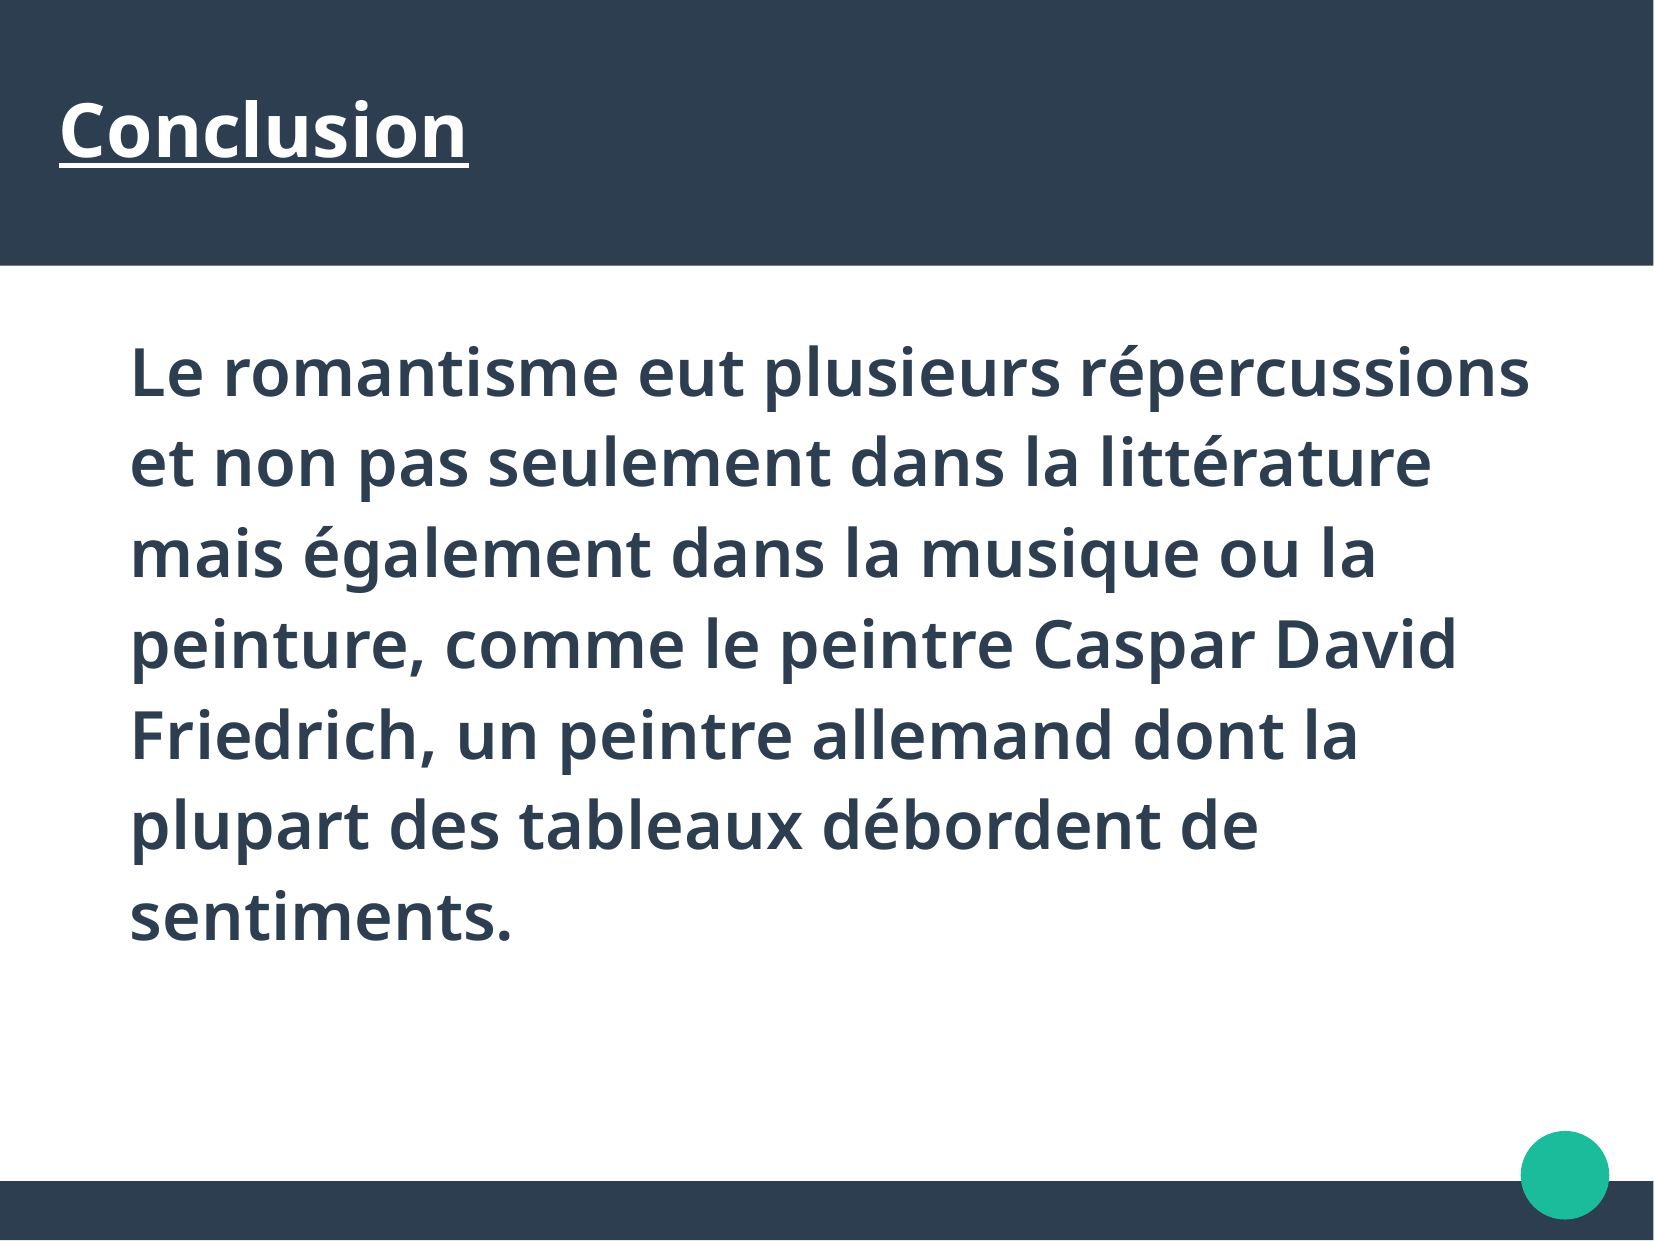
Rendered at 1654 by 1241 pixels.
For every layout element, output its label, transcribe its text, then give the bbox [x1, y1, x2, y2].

title Conclusion [59, 49, 1595, 207]
list Le romantisme eut plusieurs répercussions et non pas seulement dans la littérature mais également dans la musique ou la peinture, comme le peintre Caspar David Friedrich, un peintre allemand dont la plupart des tableaux débordent de sentiments. [59, 324, 1595, 1152]
